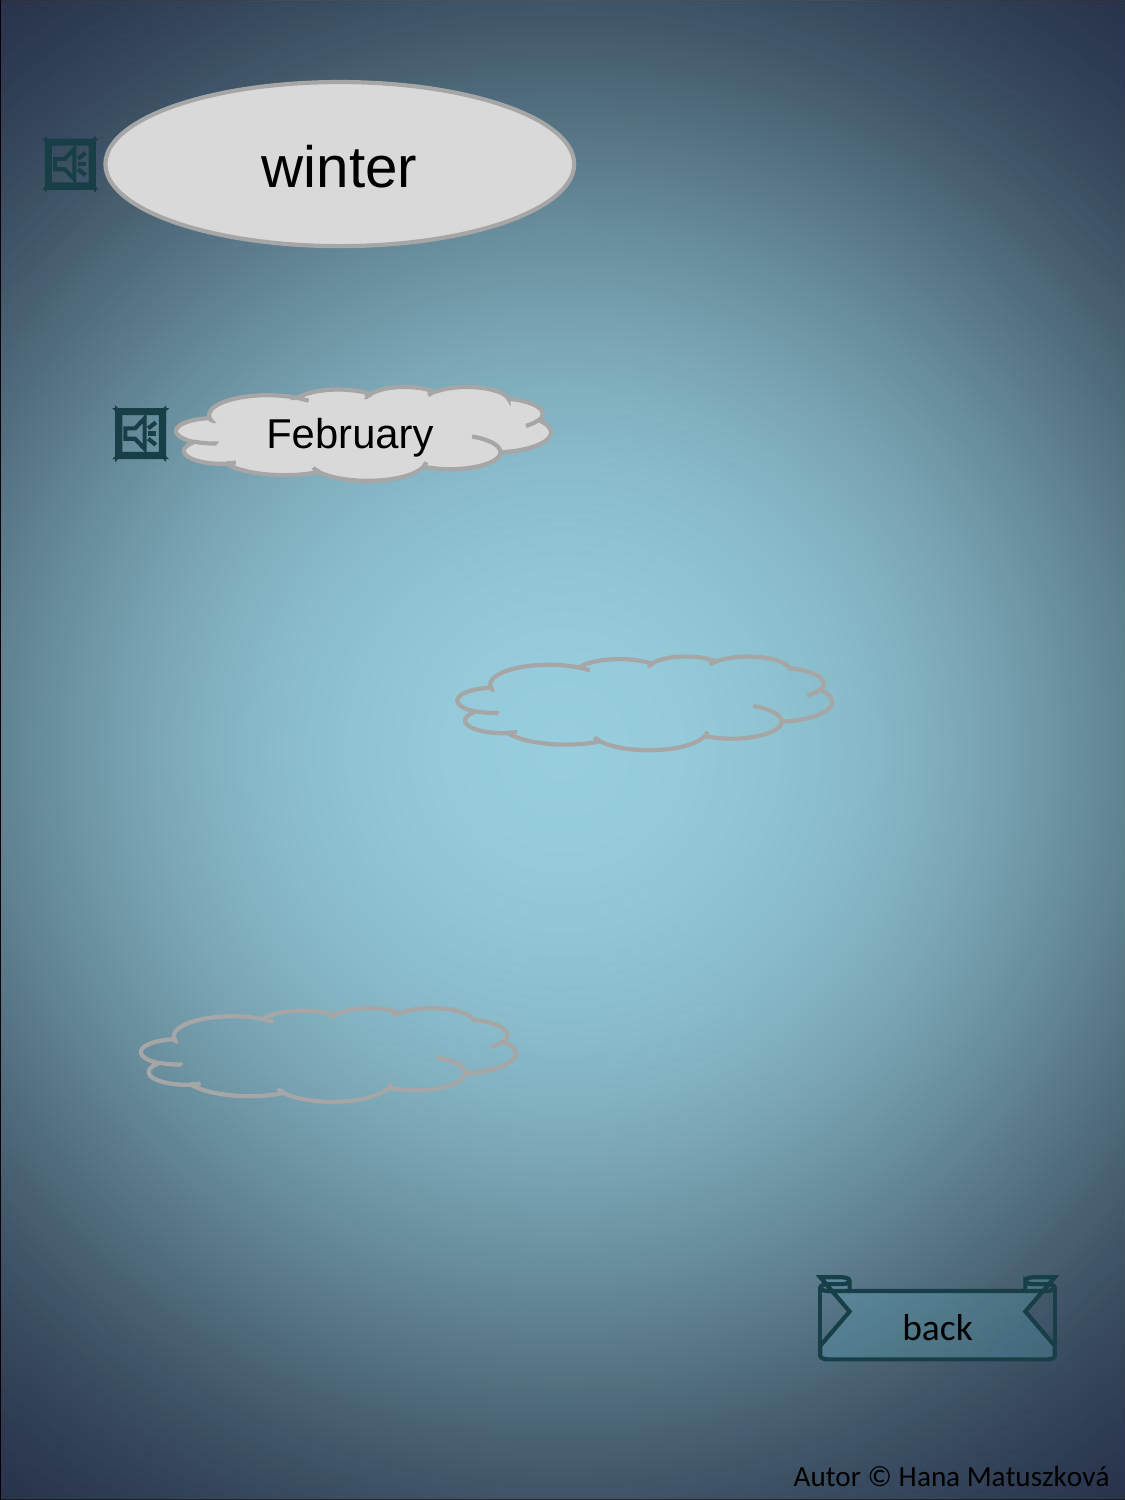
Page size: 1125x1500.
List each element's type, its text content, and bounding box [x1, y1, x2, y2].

text_box Autor © Hana Matuszková [778, 1449, 1125, 1500]
picture [0, 0, 1125, 1500]
text_box winter [105, 82, 575, 247]
text_box February [176, 386, 551, 481]
text_box back [820, 1277, 1055, 1360]
